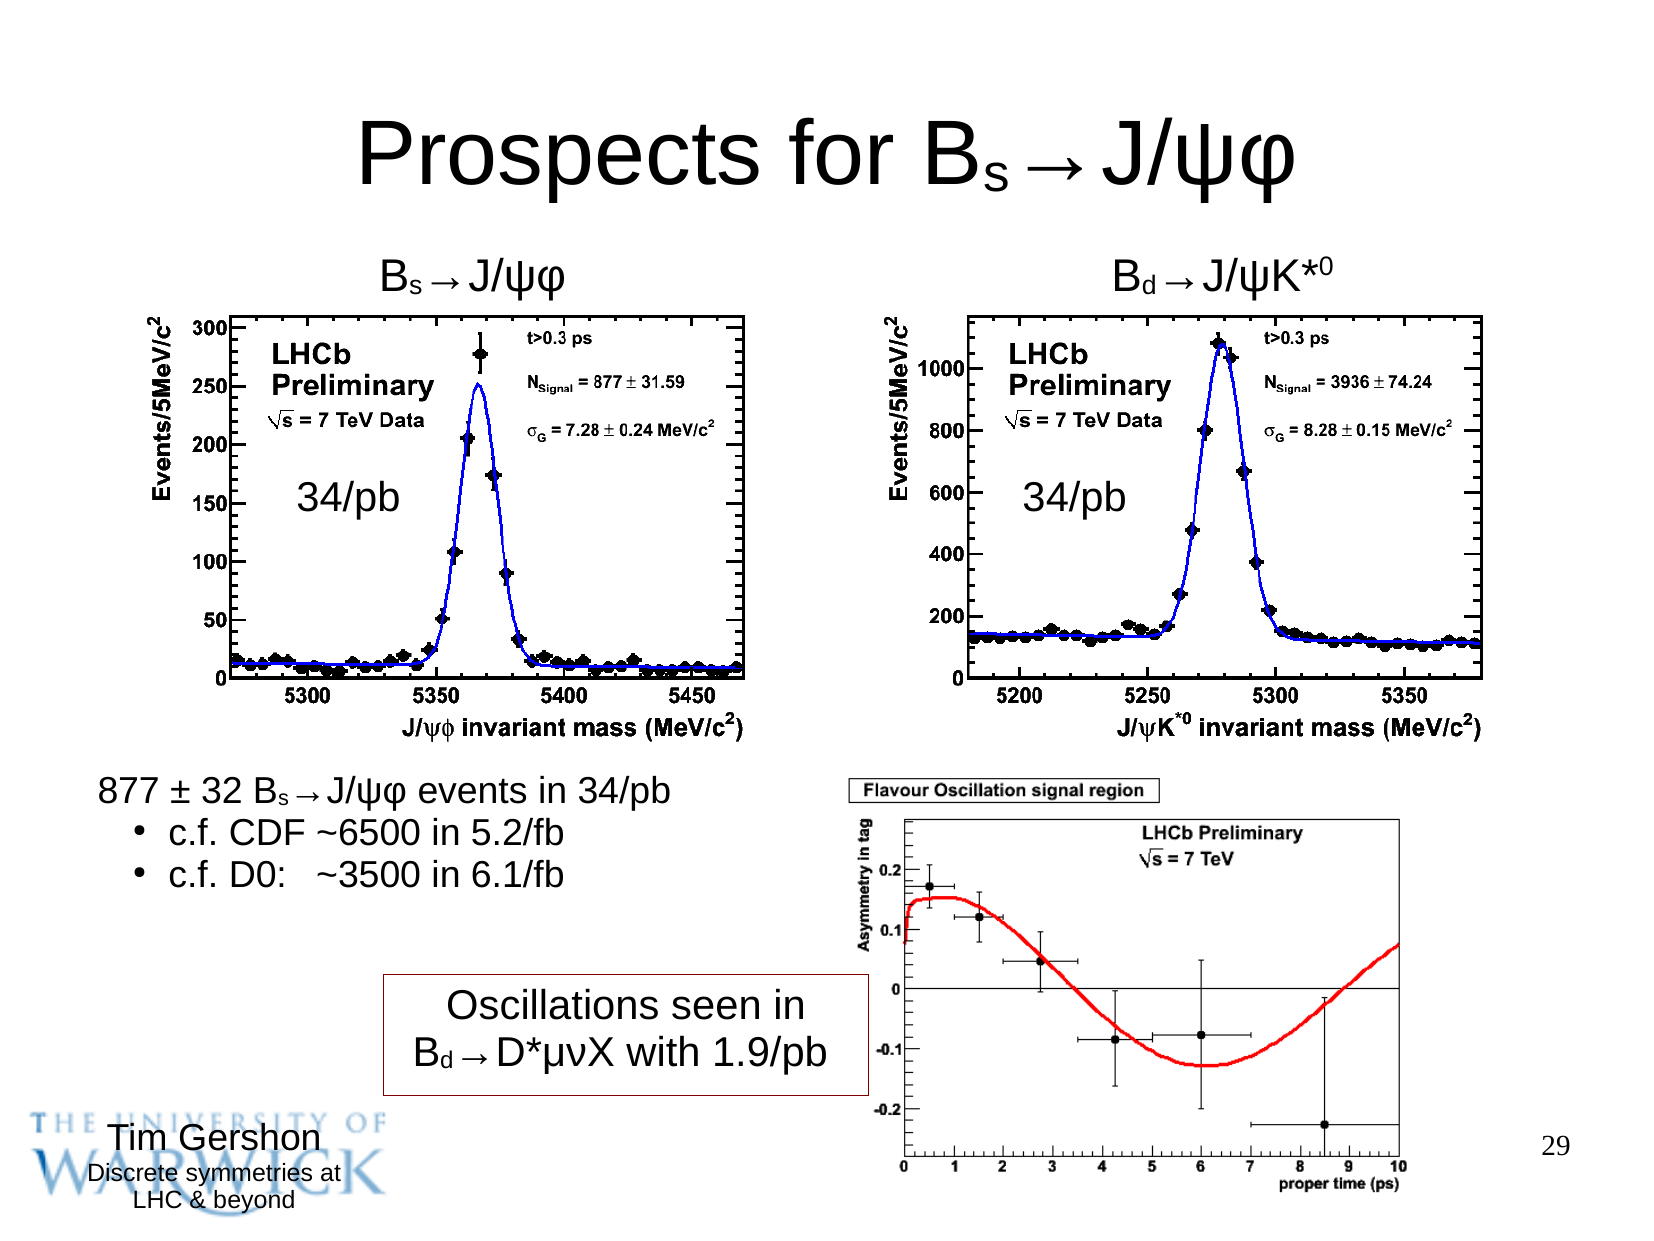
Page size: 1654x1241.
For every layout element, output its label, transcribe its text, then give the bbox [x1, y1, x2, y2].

text_box Tim Gershon Discrete symmetries at LHC & beyond [45, 1108, 383, 1222]
title Prospects for Bs→J/ψφ [82, 49, 1571, 257]
text_box Oscillations seen in Bd→D*μνX with 1.9/pb [383, 974, 869, 1096]
text_box Bs→J/ψφ [265, 242, 680, 324]
text_box Bd→J/ψK*0 [1015, 242, 1430, 326]
picture [843, 777, 1461, 1199]
text_box 34/pb [265, 466, 432, 528]
text_box 877 ± 32 Bs→J/ψφ events in 34/pb c.f. CDF ~6500 in 5.2/fb c.f. D0: ~3500 in 6.1/fb [82, 761, 703, 915]
picture [136, 293, 810, 751]
picture [19, 1106, 406, 1232]
text_box 34/pb [992, 466, 1158, 528]
picture [873, 293, 1548, 751]
